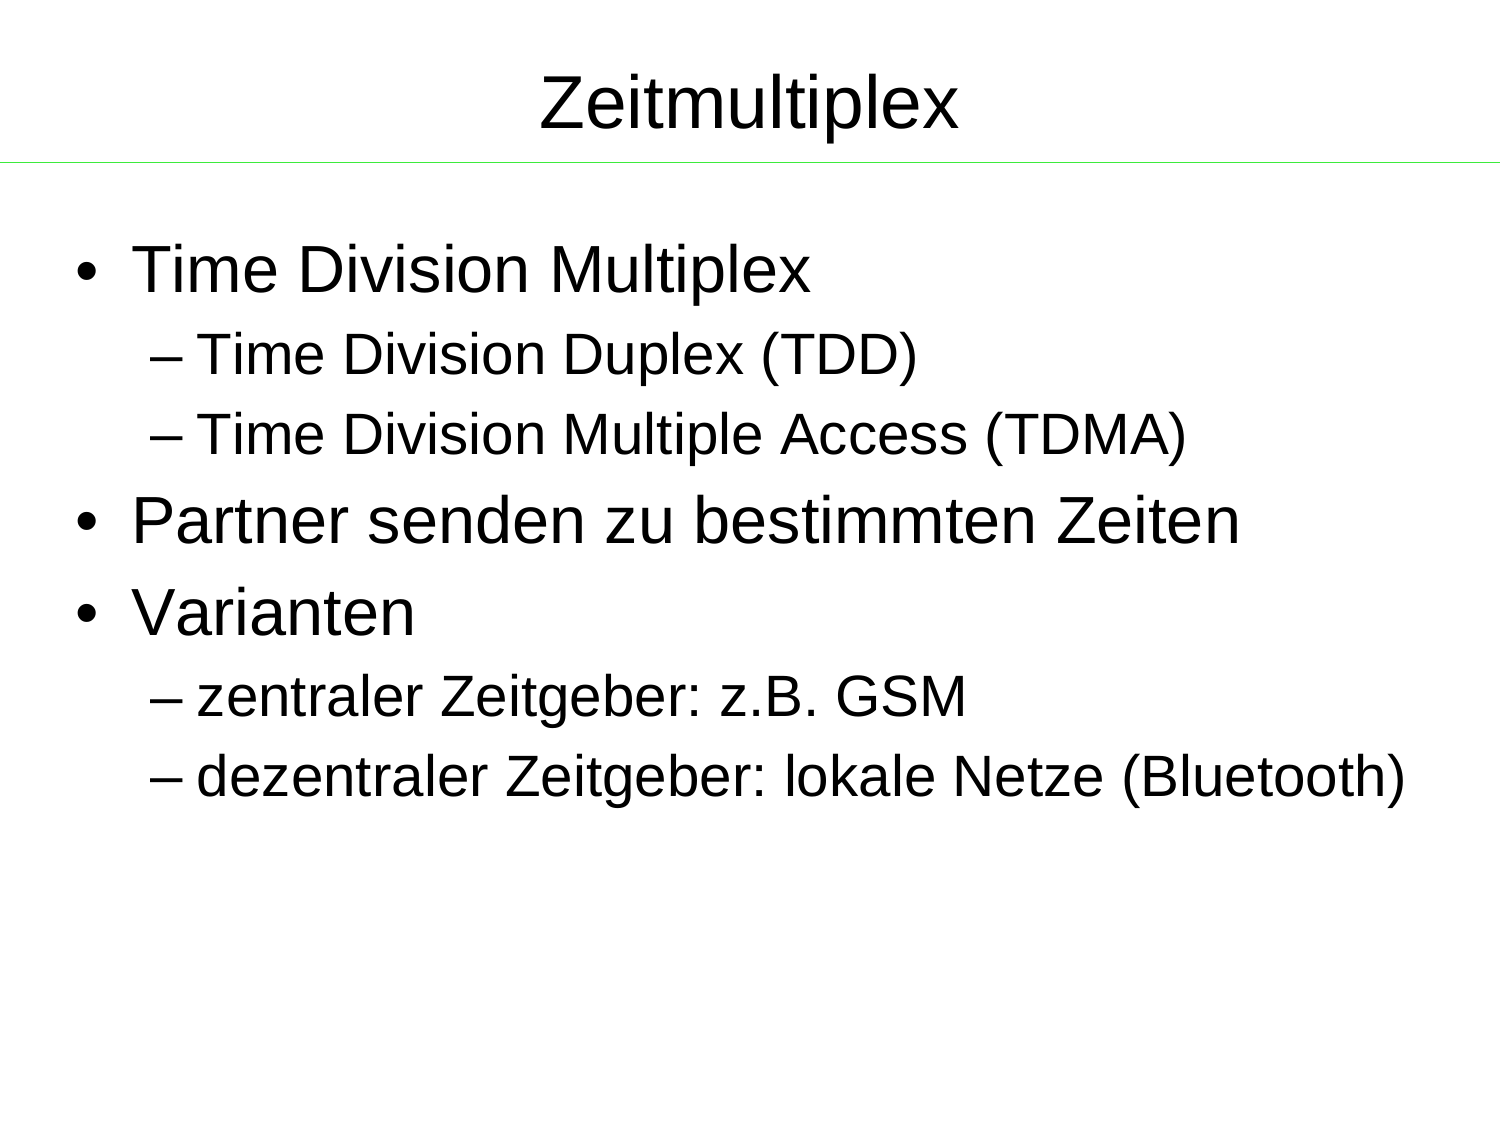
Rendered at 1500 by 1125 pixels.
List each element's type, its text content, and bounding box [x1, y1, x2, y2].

title Zeitmultiplex [75, 49, 1426, 156]
list Time Division Multiplex Time Division Duplex (TDD) Time Division Multiple Access (TDMA) Partner senden zu bestimmten Zeiten Varianten zentraler Zeitgeber: z.B. GSM dezentraler Zeitgeber: lokale Netze (Bluetooth) [75, 232, 1426, 1001]
